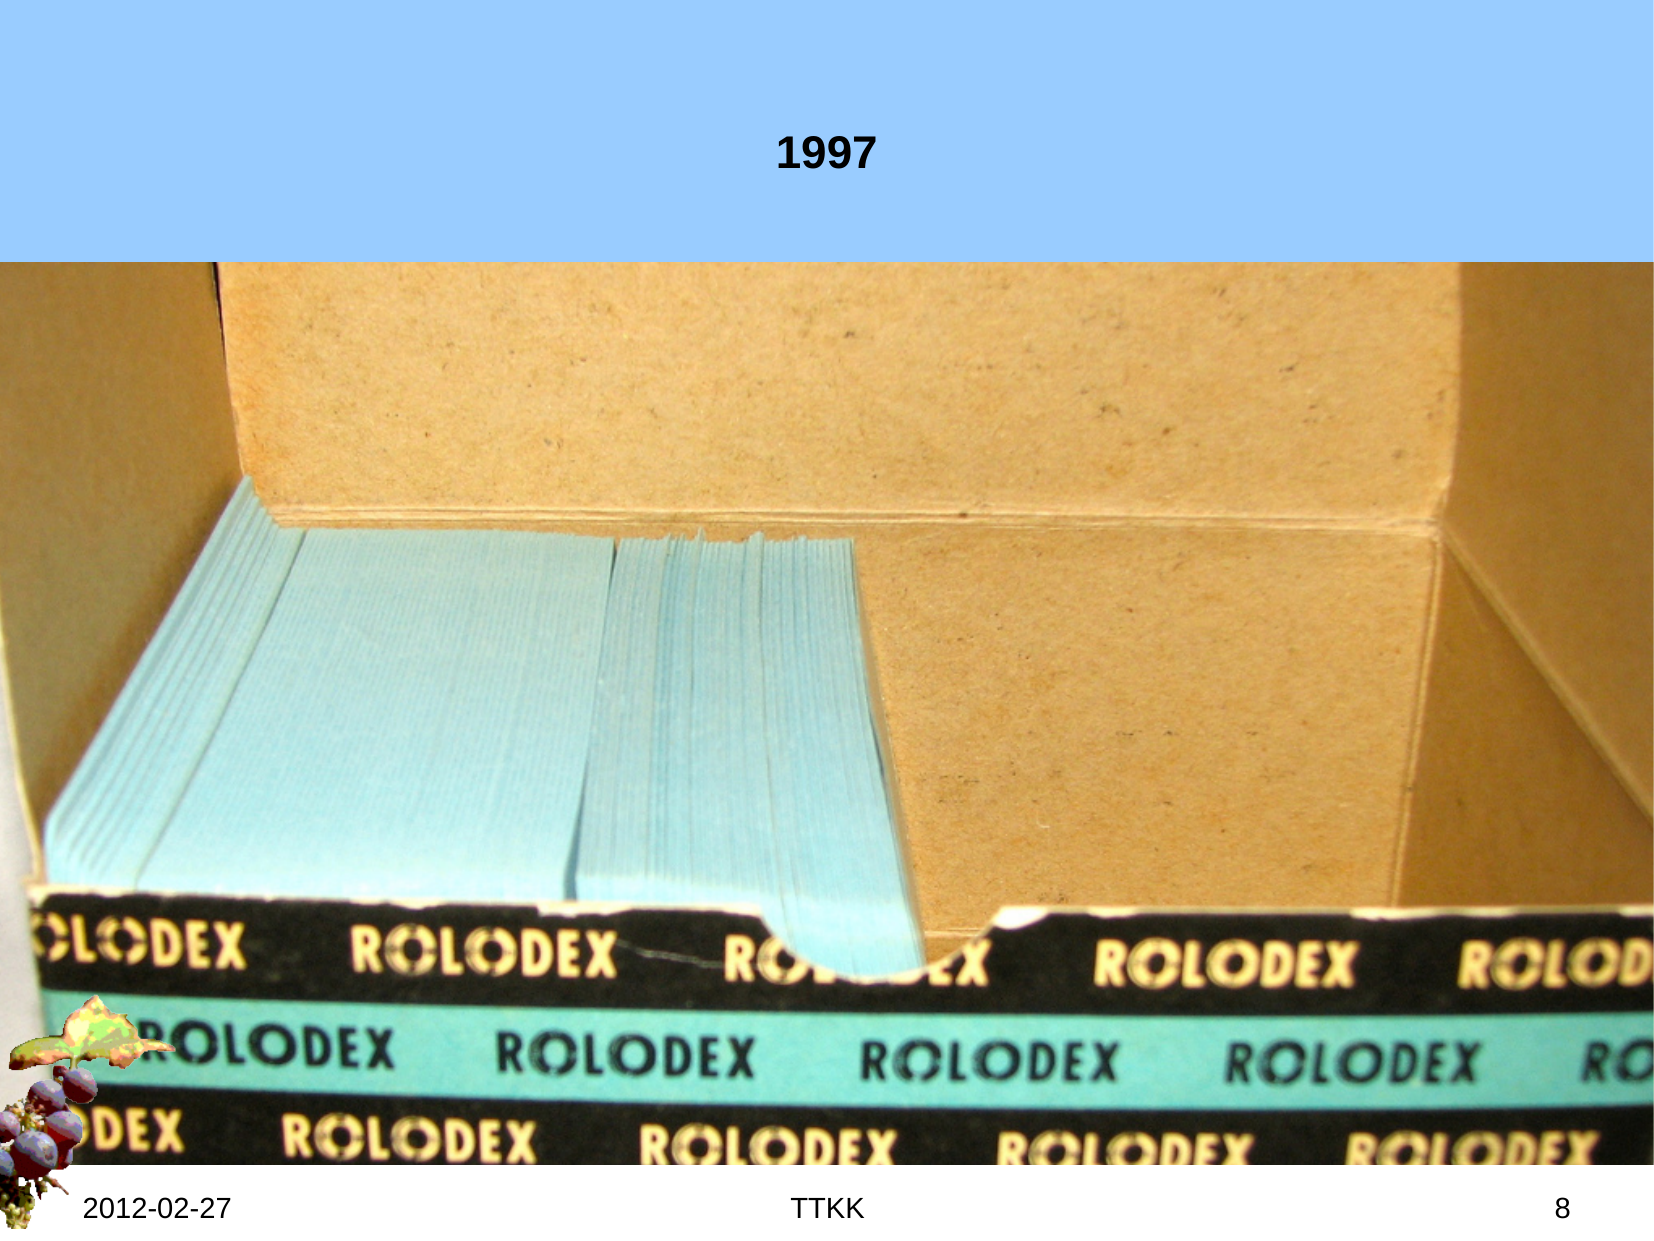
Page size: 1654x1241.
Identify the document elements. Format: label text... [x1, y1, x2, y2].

picture [0, 262, 1654, 1229]
title 1997 [82, 56, 1571, 250]
